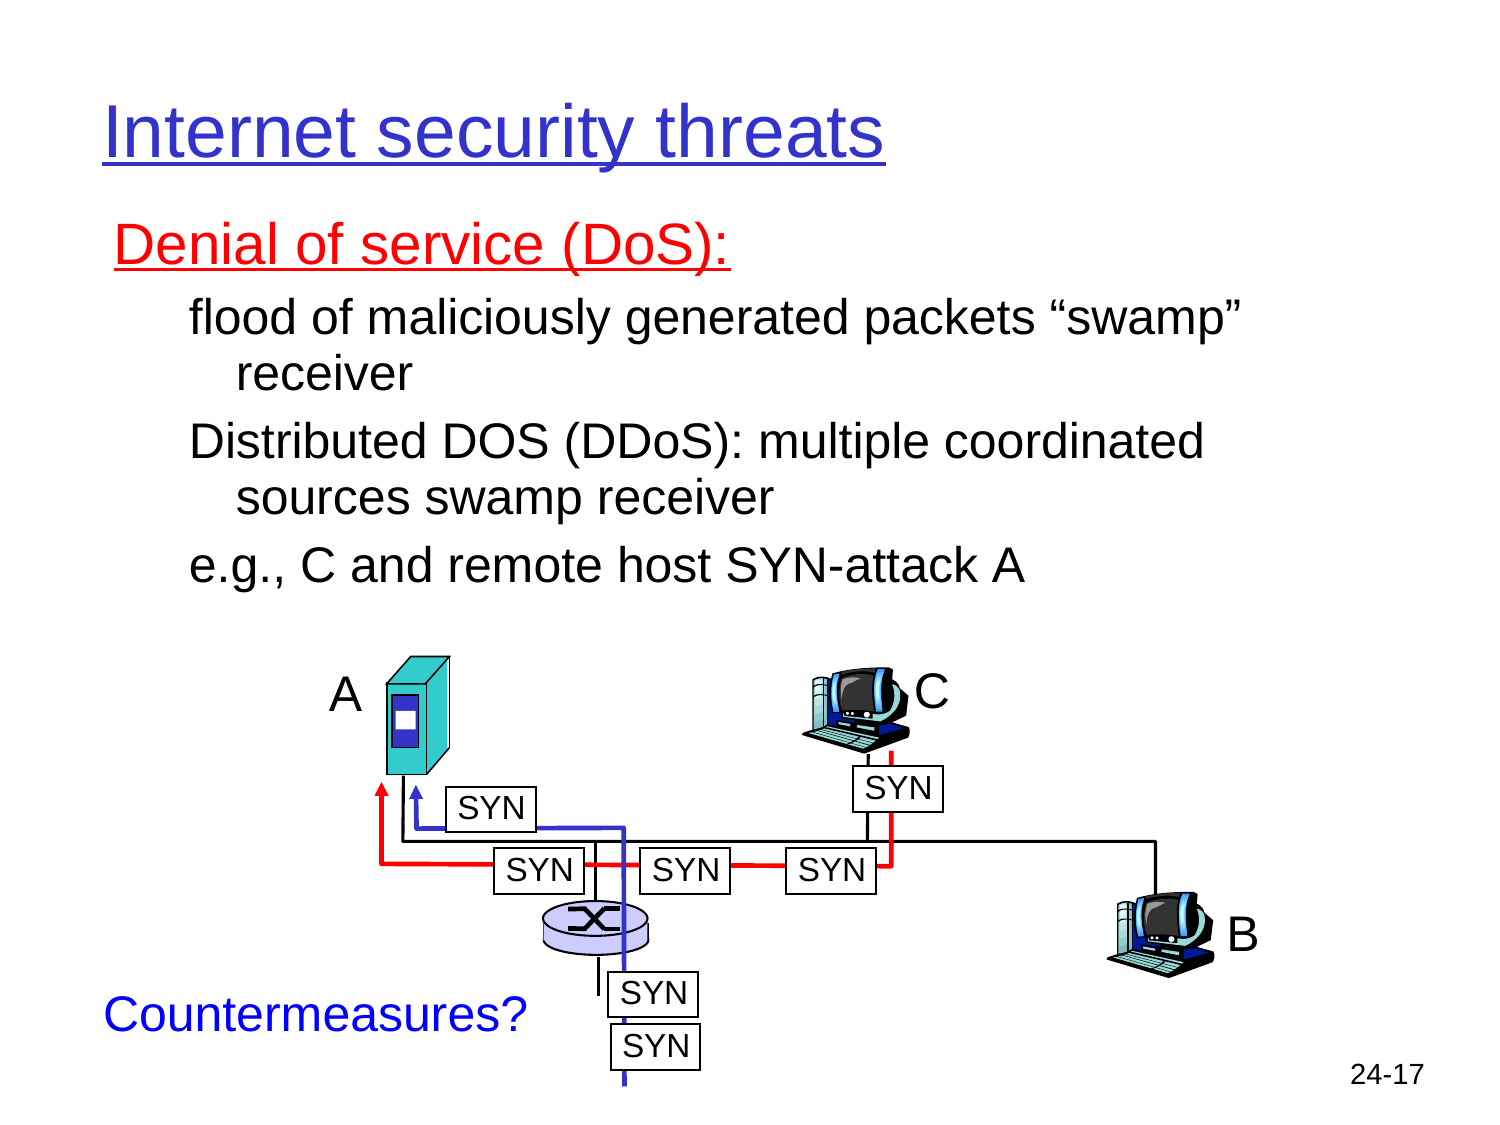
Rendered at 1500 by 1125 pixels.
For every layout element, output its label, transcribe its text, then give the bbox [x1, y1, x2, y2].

text_box B [1211, 898, 1275, 971]
text_box SYN [600, 967, 708, 1020]
text_box [542, 901, 621, 955]
picture [1106, 891, 1217, 979]
text_box SYN [486, 843, 594, 897]
text_box C [899, 655, 965, 727]
text_box SYN [845, 761, 953, 815]
text_box SYN [632, 843, 740, 897]
picture [801, 666, 912, 754]
text_box [386, 656, 450, 776]
title Internet security threats [87, 37, 1363, 225]
list Denial of service (DoS): flood of maliciously generated packets “swamp” receiver Distributed DOS (DDoS): multiple coordinated sources swamp receiver e.g., C and remote host SYN-attack A [99, 204, 1375, 601]
text_box A [313, 658, 377, 731]
text_box SYN [778, 843, 886, 897]
text_box Countermeasures? [88, 978, 544, 1050]
text_box [627, 904, 649, 952]
text_box SYN [602, 1019, 710, 1073]
text_box SYN [438, 782, 546, 835]
